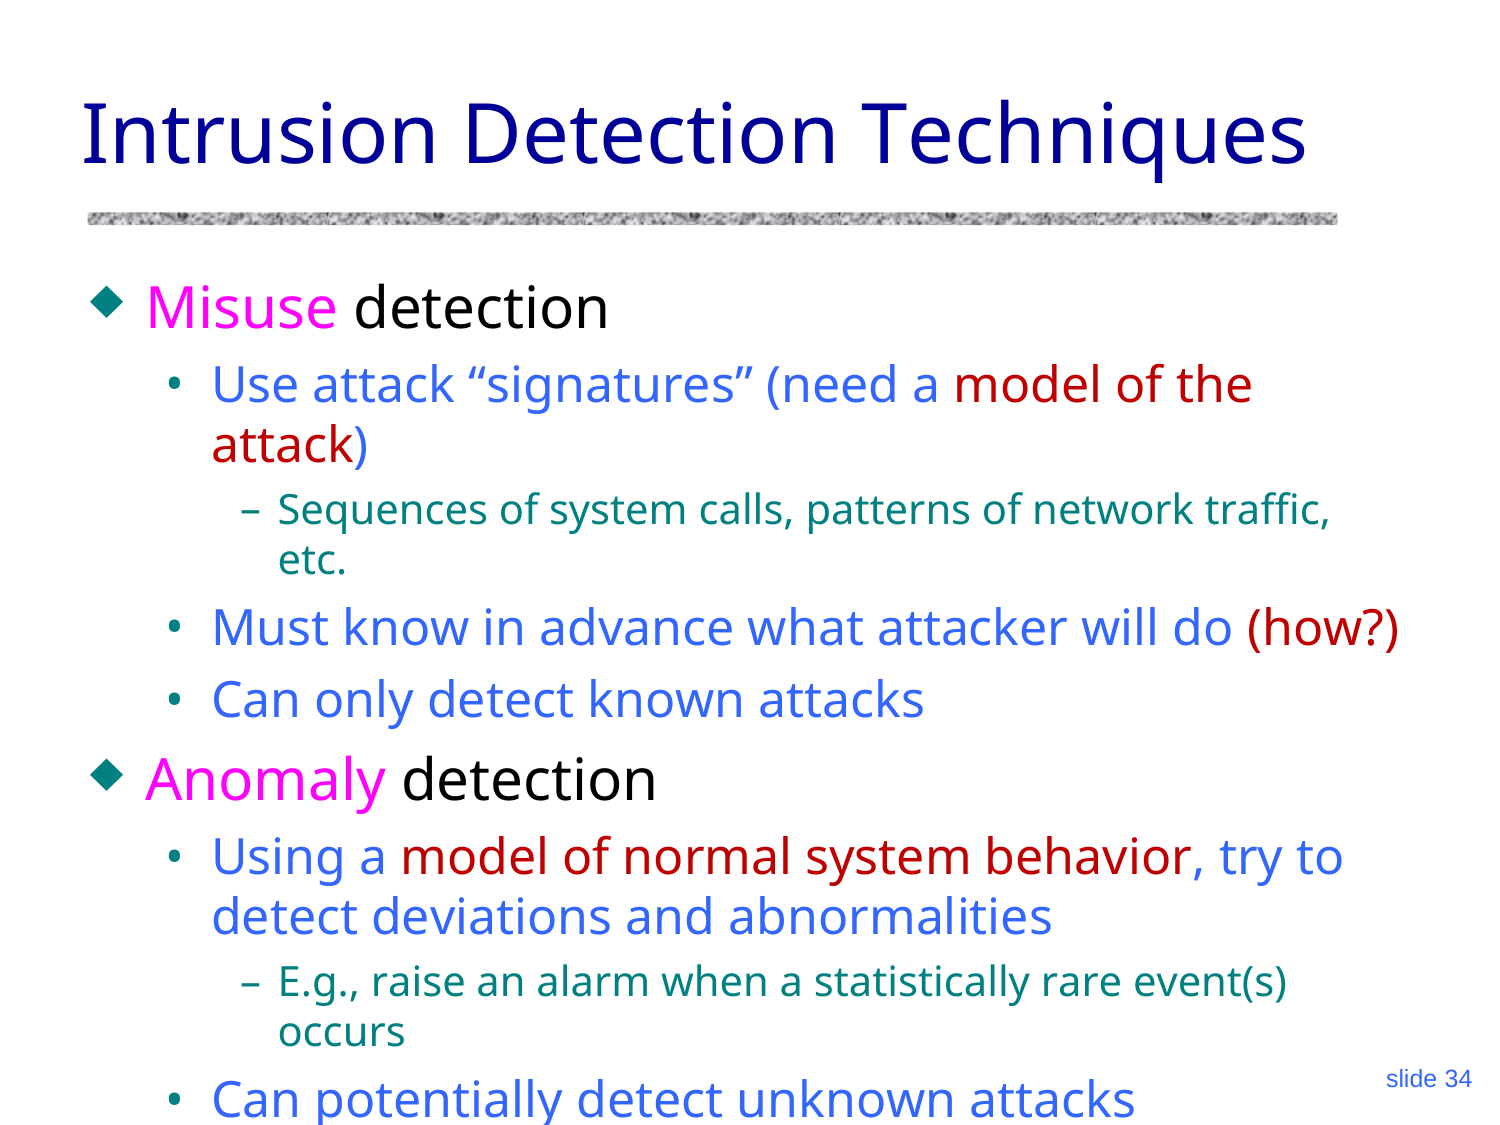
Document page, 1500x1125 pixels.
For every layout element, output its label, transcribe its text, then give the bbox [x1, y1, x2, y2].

text_box Intrusion Detection Techniques [66, 37, 1426, 188]
picture [87, 212, 1338, 226]
text_box Misuse detection Use attack “signatures” (need a model of the attack) Sequences of system calls, patterns of network traffic, etc. Must know in advance what attacker will do (how?) Can only detect known attacks Anomaly detection Using a model of normal system behavior, try to detect deviations and abnormalities E.g., raise an alarm when a statistically rare event(s) occurs Can potentially detect unknown attacks Which is harder to do? [74, 262, 1417, 1075]
text_box slide <number> [1174, 1025, 1488, 1101]
